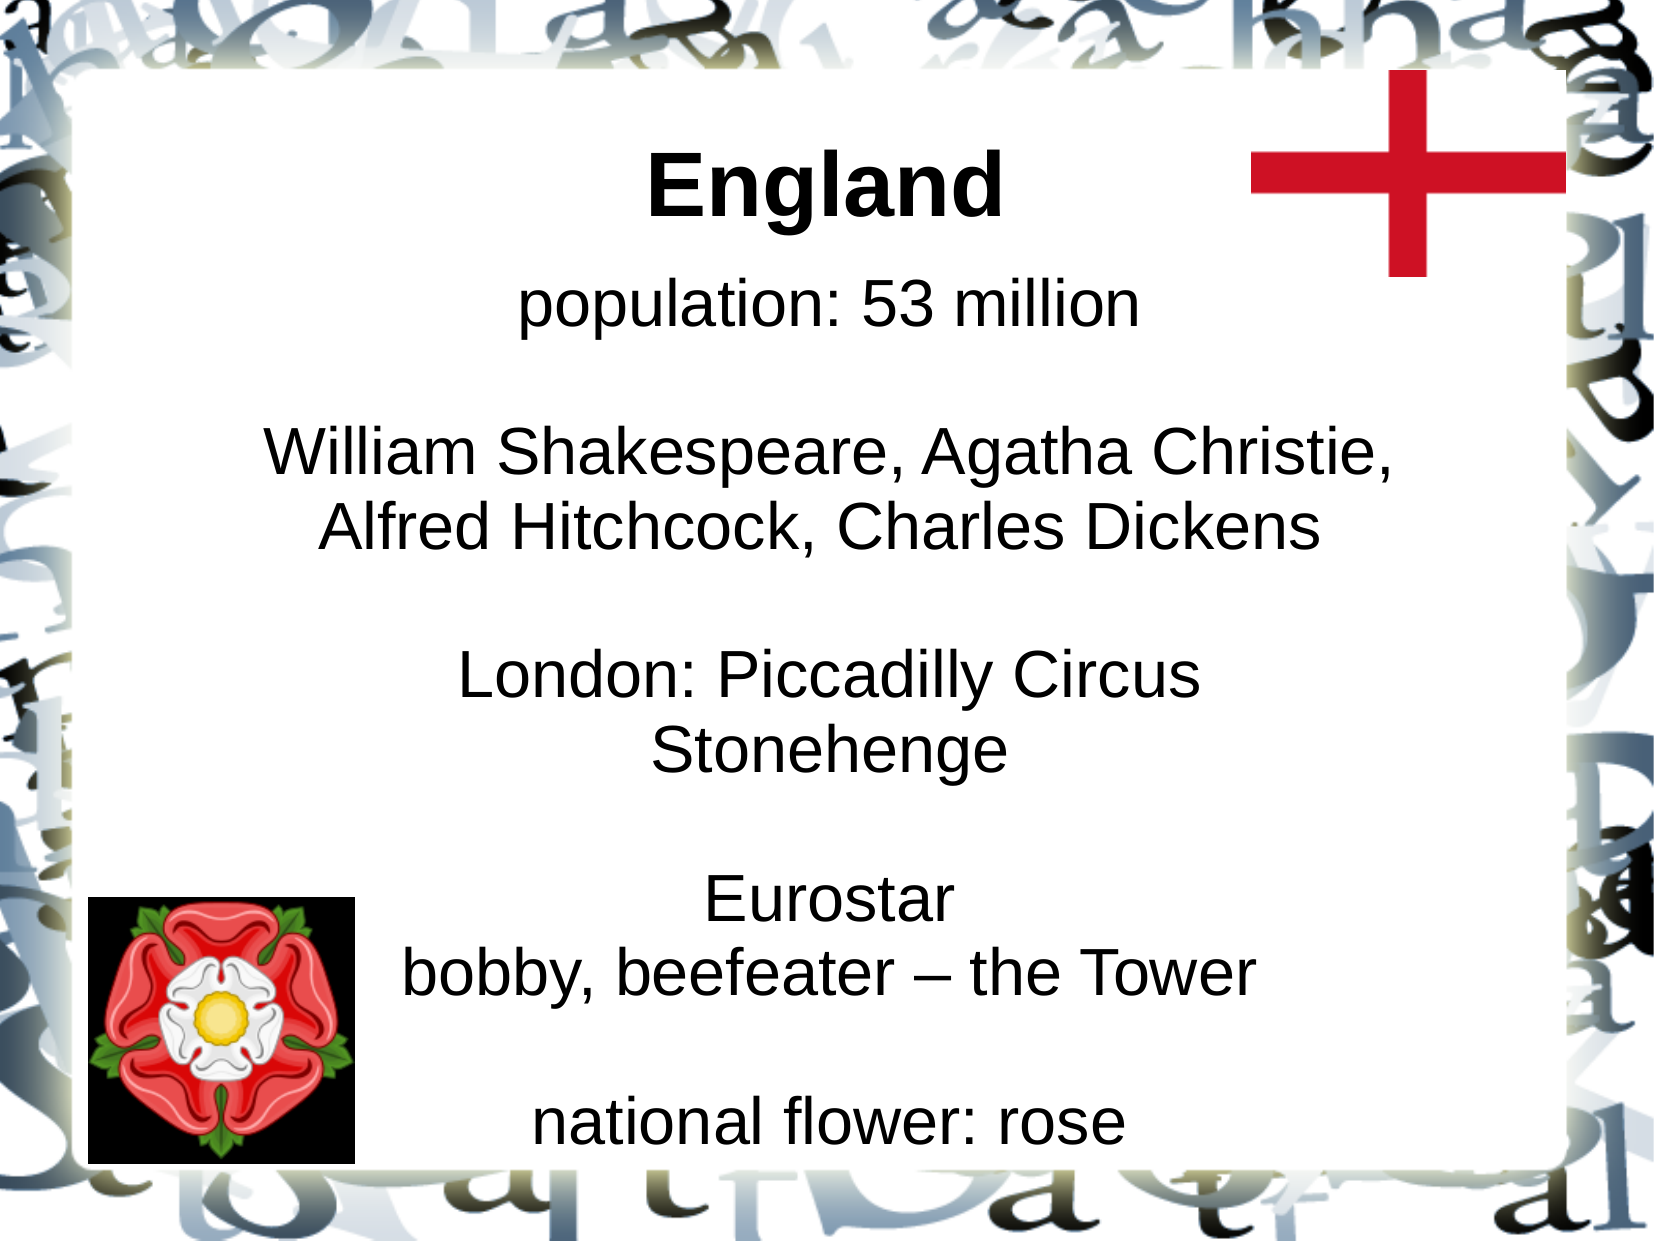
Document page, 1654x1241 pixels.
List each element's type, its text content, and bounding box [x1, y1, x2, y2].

picture [0, 0, 1654, 1241]
subtitle population: 53 million William Shakespeare, Agatha Christie, Alfred Hitchcock, Charles Dickens London: Piccadilly Circus Stonehenge Eurostar bobby, beefeater – the Tower national flower: rose [118, 321, 1542, 1021]
title England [82, 86, 1571, 279]
